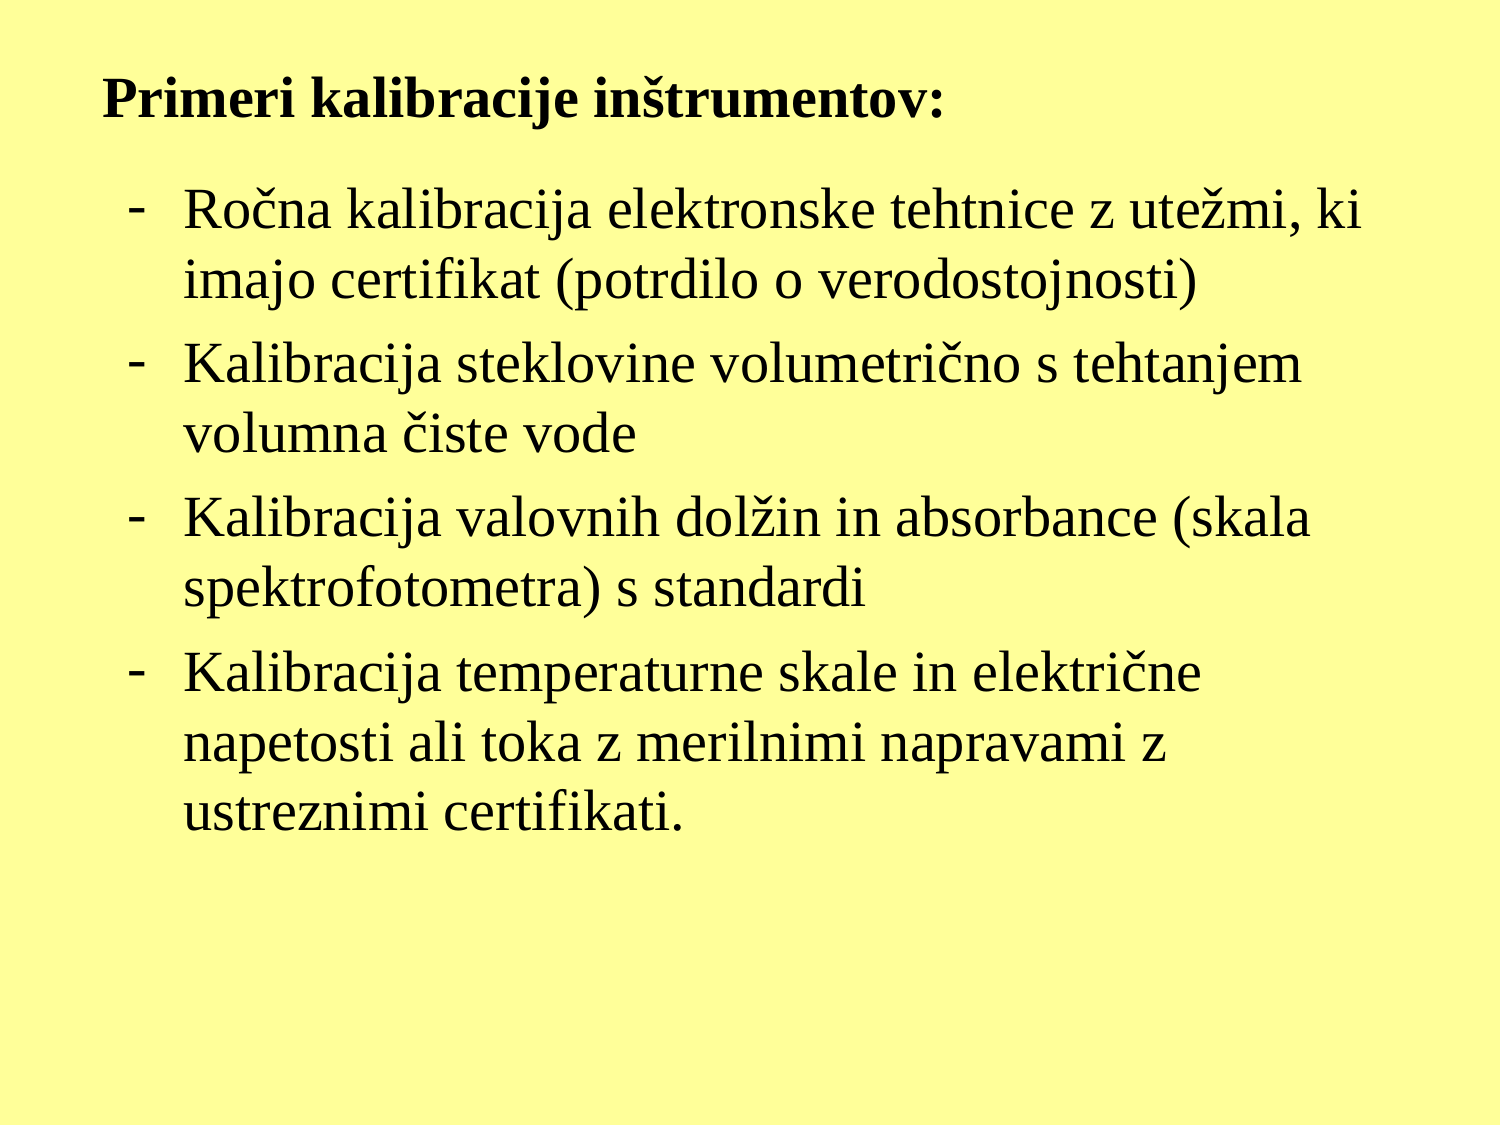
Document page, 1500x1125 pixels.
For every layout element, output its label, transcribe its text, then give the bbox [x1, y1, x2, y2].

list Ročna kalibracija elektronske tehtnice z utežmi, ki imajo certifikat (potrdilo o verodostojnosti) Kalibracija steklovine volumetrično s tehtanjem volumna čiste vode Kalibracija valovnih dolžin in absorbance (skala spektrofotometra) s standardi Kalibracija temperaturne skale in električne napetosti ali toka z merilnimi napravami z ustreznimi certifikati. [112, 162, 1388, 1013]
title Primeri kalibracije inštrumentov: [87, 0, 1363, 188]
